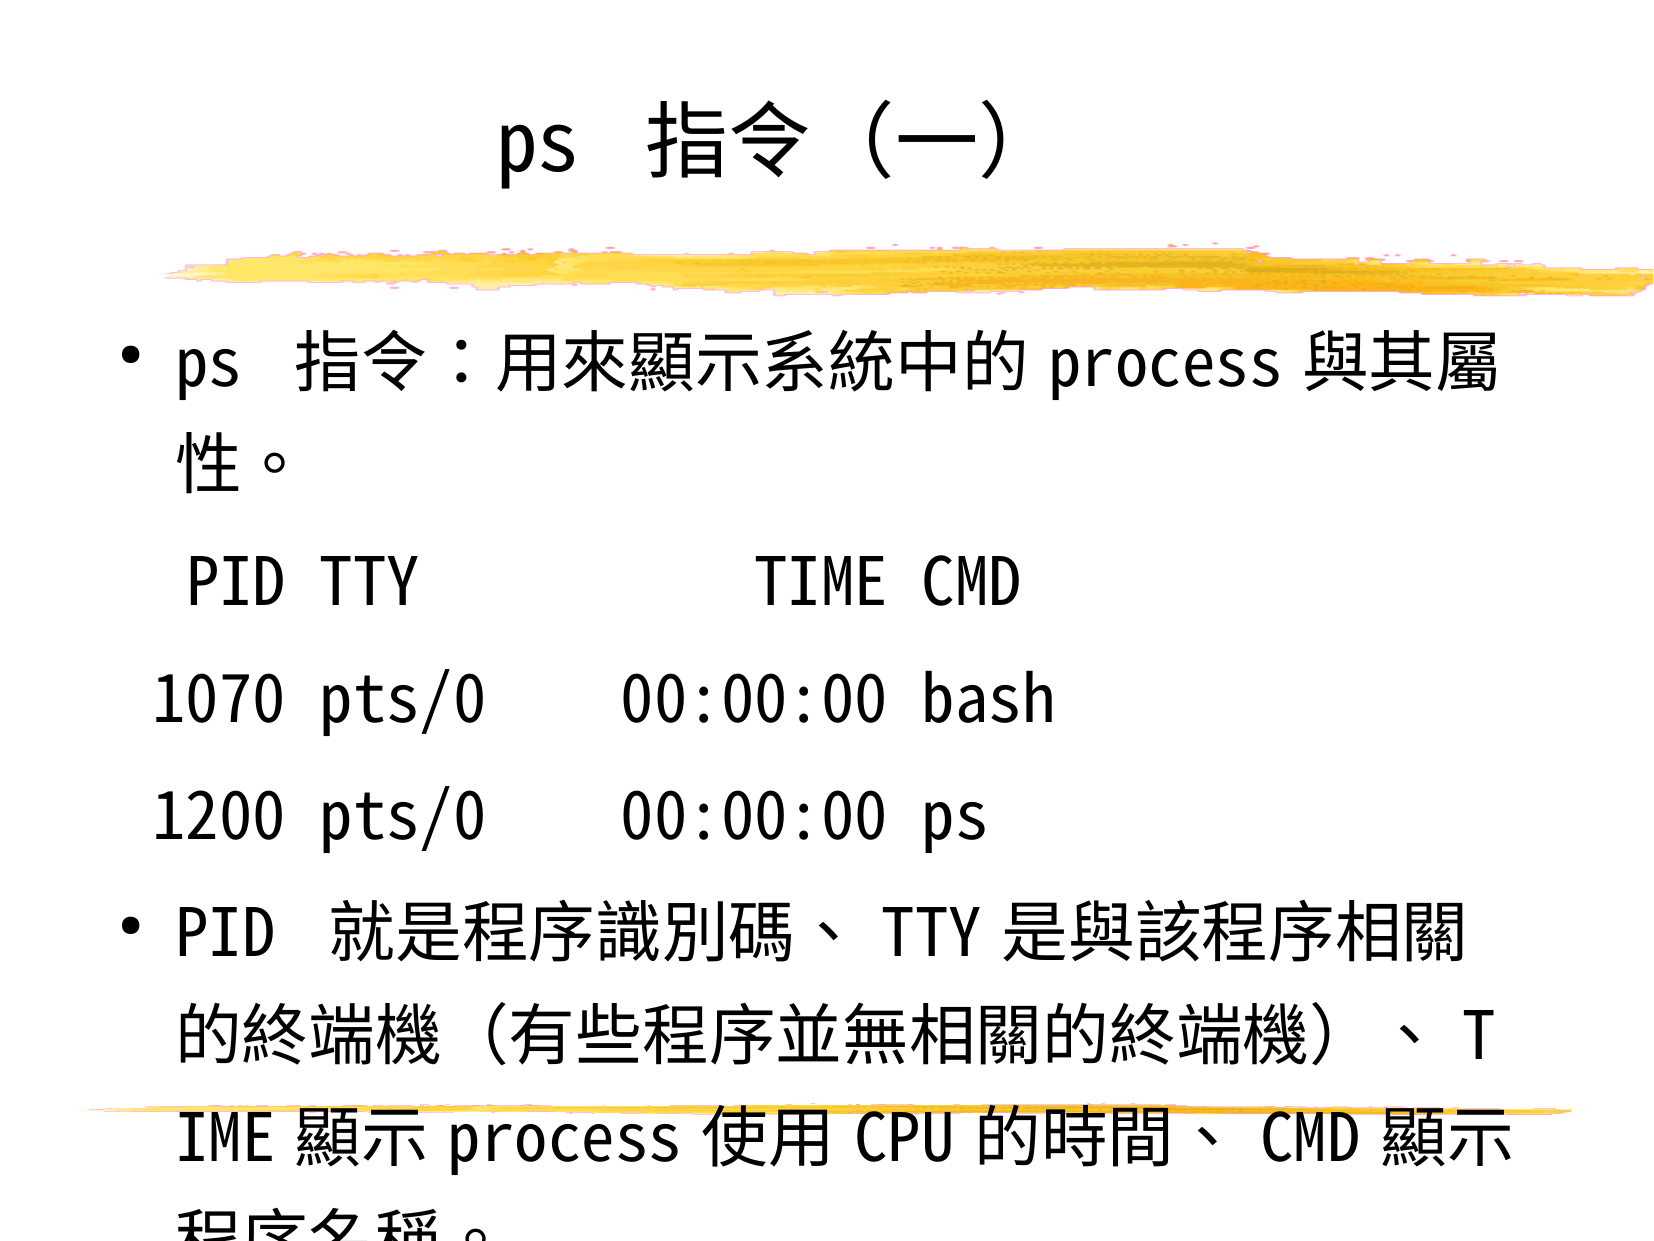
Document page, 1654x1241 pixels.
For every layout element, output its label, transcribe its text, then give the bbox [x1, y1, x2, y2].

picture [1390, 1112, 1410, 1116]
picture [165, 237, 1654, 308]
picture [1148, 1112, 1163, 1117]
picture [1118, 1112, 1133, 1117]
picture [82, 1102, 1571, 1117]
list ps 指令：用來顯示系統中的process與其屬性。 PID TTY TIME CMD 1070 pts/0 00:00:00 bash 1200 pts/0 00:00:00 ps PID 就是程序識別碼、TTY是與該程序相關的終端機（有些程序並無相關的終端機）、TIME顯示process使用CPU的時間、CMD顯示程序名稱。 [118, 302, 1525, 1065]
picture [304, 1112, 324, 1116]
title ps 指令（一） [76, 28, 1482, 236]
